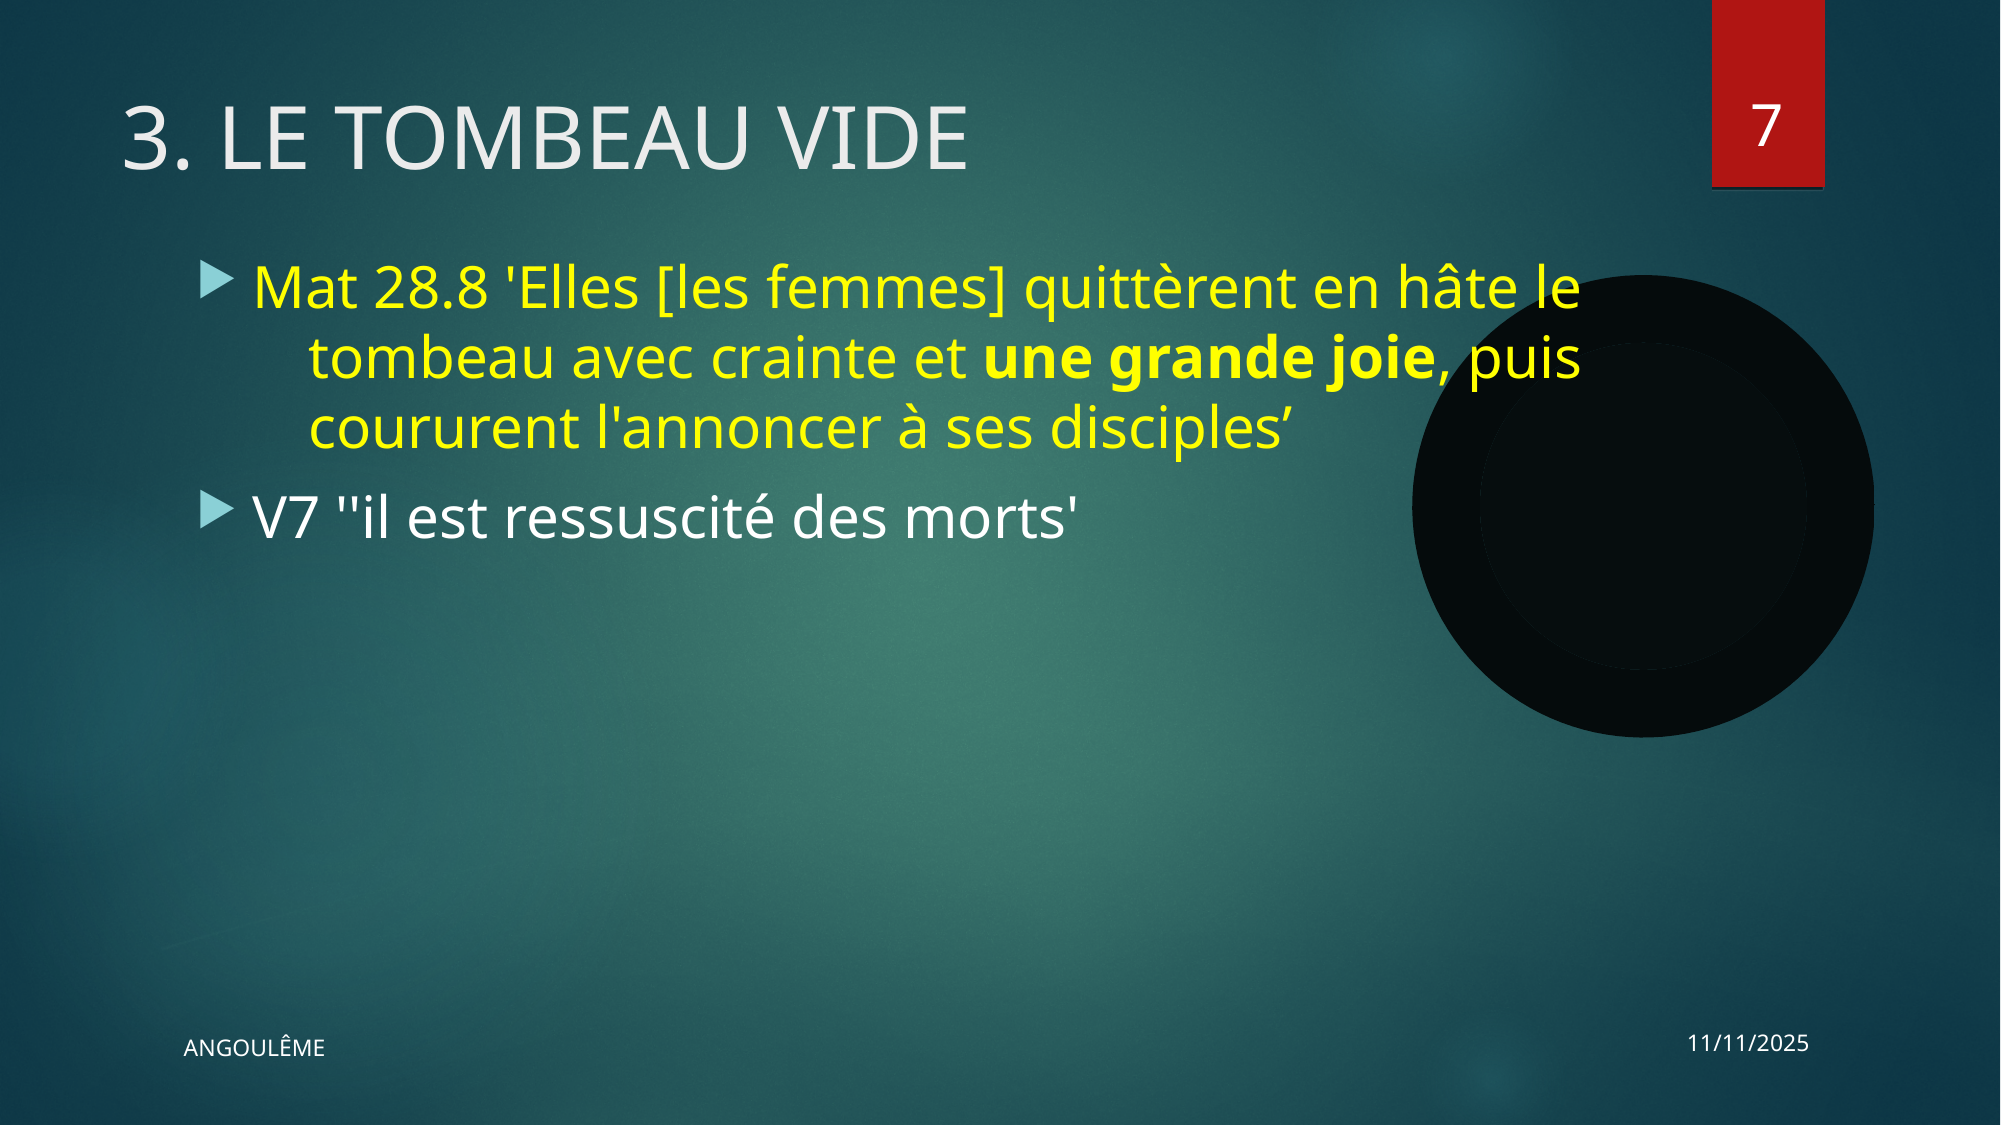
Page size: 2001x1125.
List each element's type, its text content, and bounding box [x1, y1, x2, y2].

list Mat 28.8 'Elles [les femmes] quittèrent en hâte le tombeau avec crainte et une grande joie, puis coururent l'annoncer à ses disciples’ V7 ''il est ressuscité des morts' [181, 242, 1817, 843]
text_box [1698, 48, 1836, 175]
text_box ANGOULÊME [168, 1025, 364, 1076]
title 3. LE TOMBEAU VIDE [106, 74, 1649, 305]
text_box 11/11/2025 [1671, 1021, 1835, 1072]
